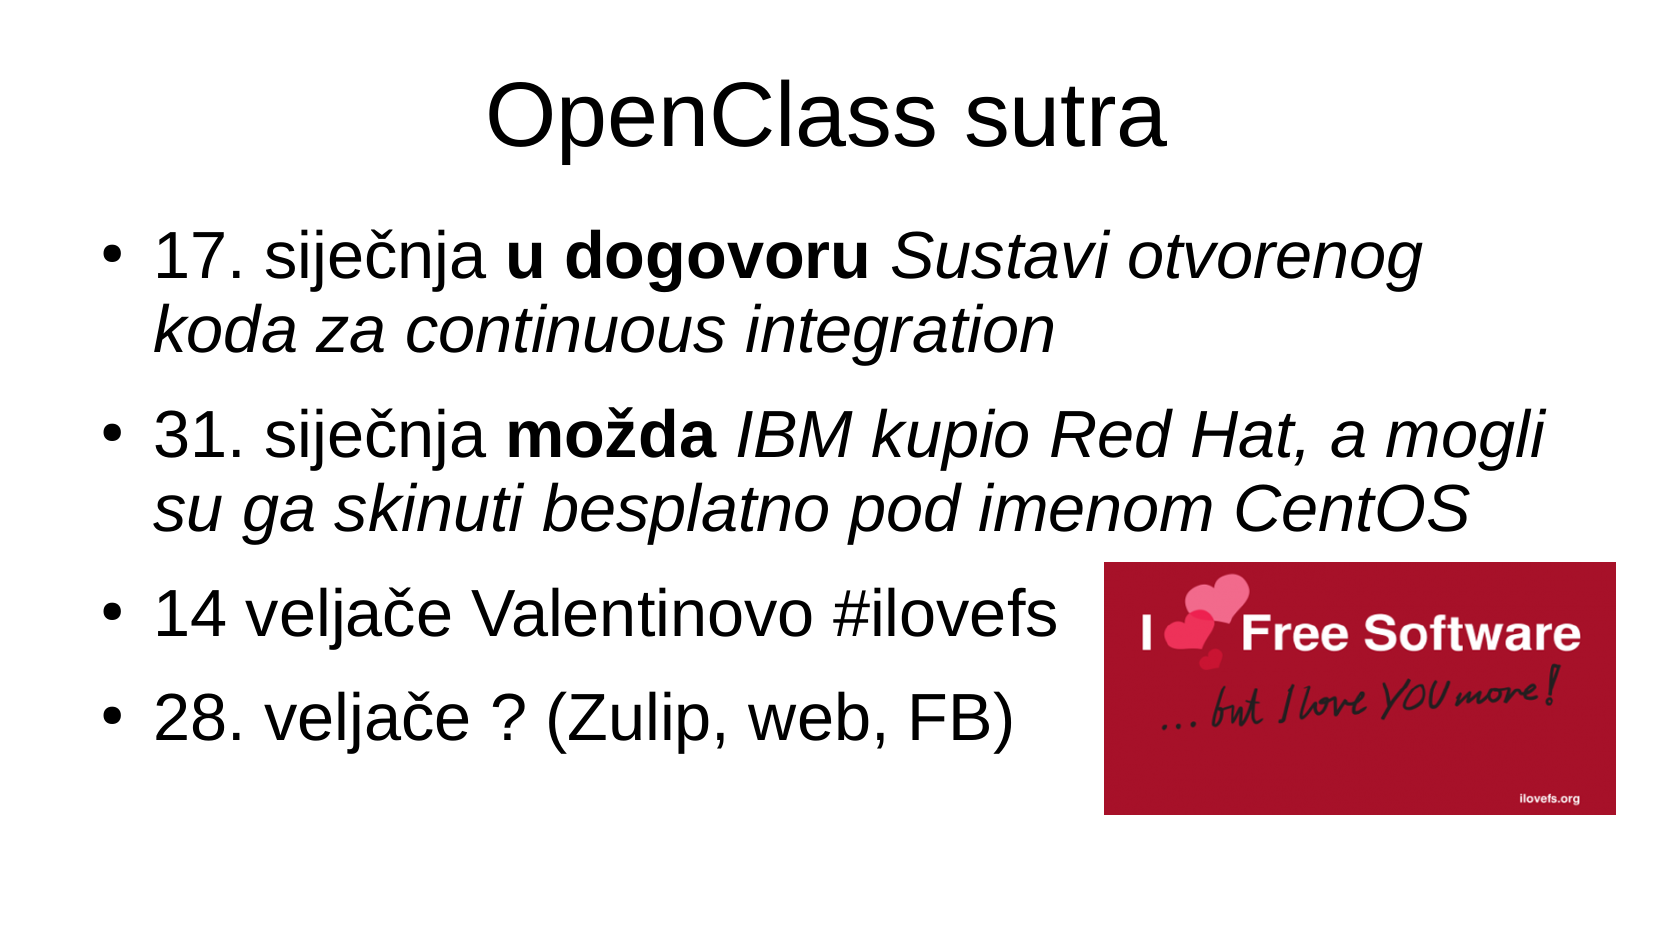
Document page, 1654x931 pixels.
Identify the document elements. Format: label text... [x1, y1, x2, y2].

list 17. siječnja u dogovoru Sustavi otvorenog koda za continuous integration 31. siječnja možda IBM kupio Red Hat, a mogli su ga skinuti besplatno pod imenom CentOS 14 veljače Valentinovo #ilovefs 28. veljače ? (Zulip, web, FB) [82, 217, 1571, 758]
title OpenClass sutra [82, 37, 1571, 193]
picture [1104, 562, 1616, 815]
